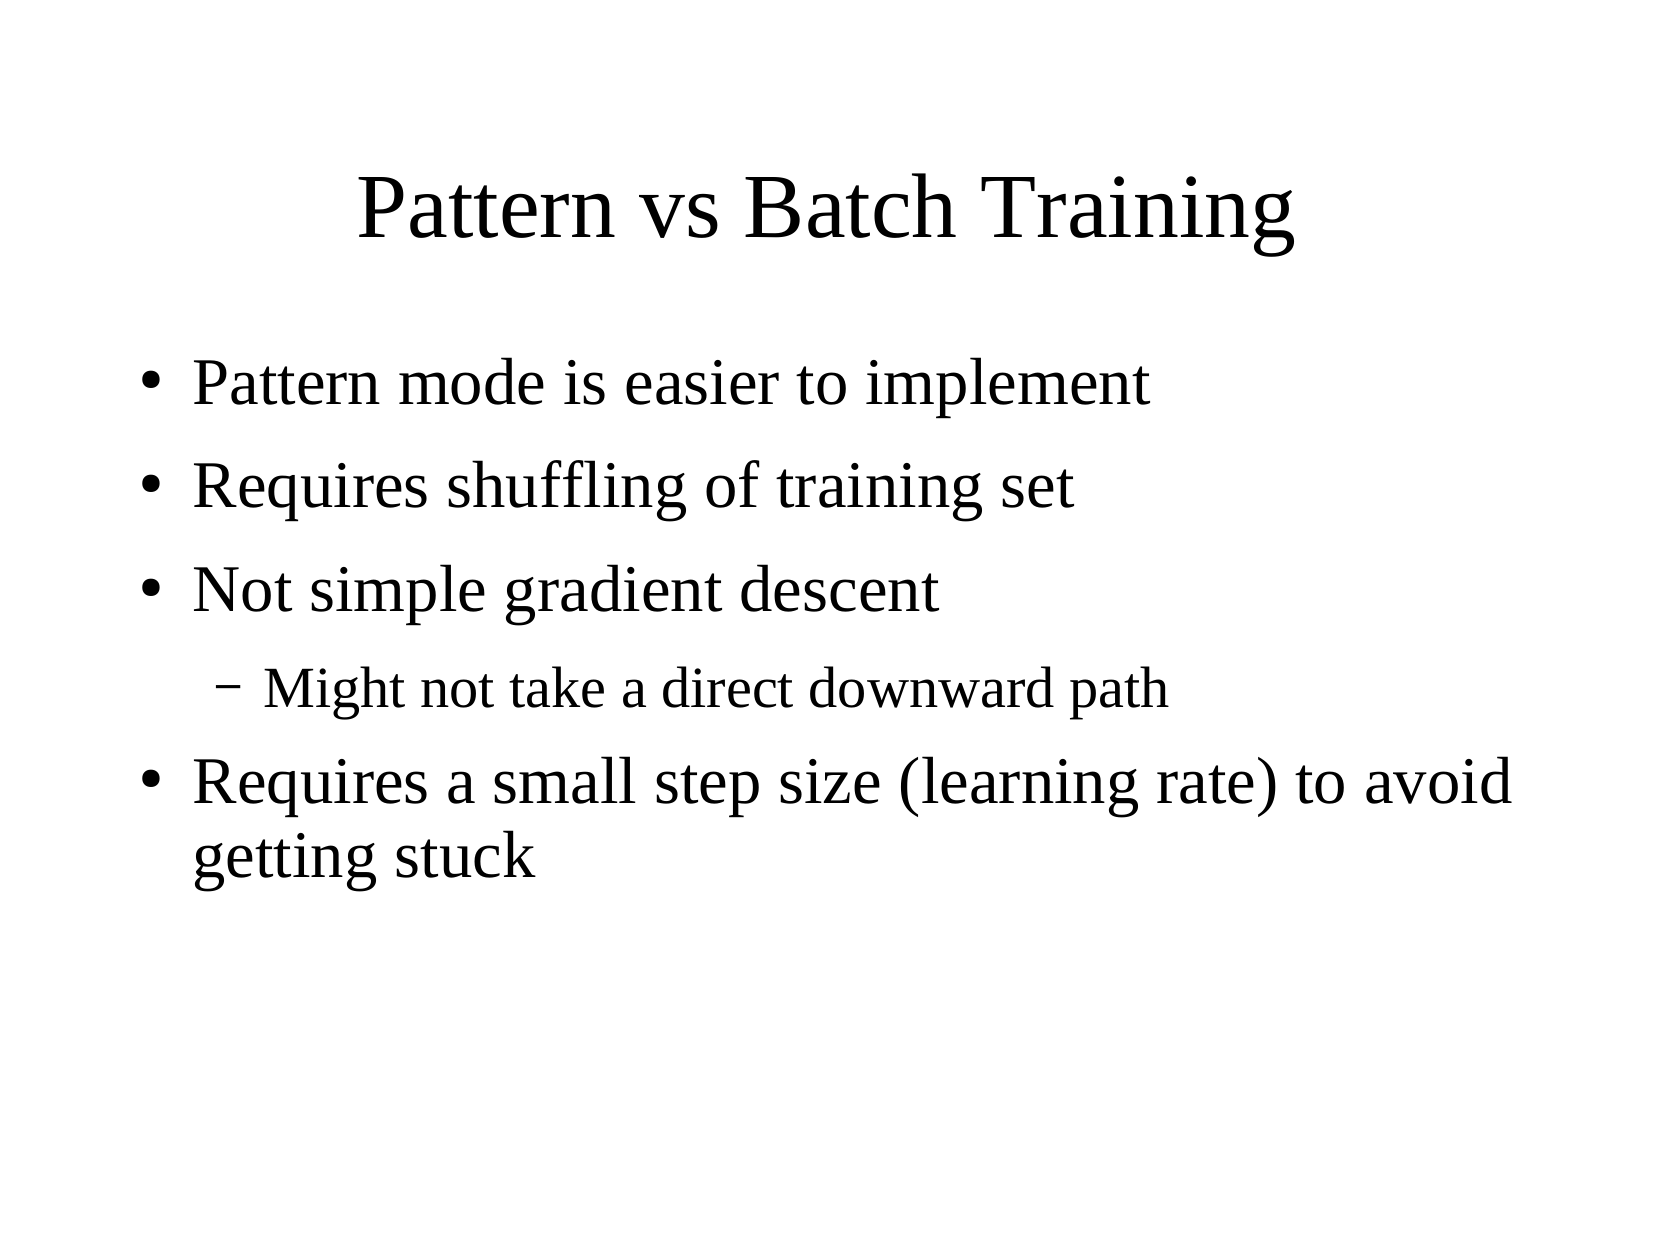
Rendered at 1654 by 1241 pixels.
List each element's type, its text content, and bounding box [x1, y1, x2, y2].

list Pattern mode is easier to implement Requires shuffling of training set Not simple gradient descent Might not take a direct downward path Requires a small step size (learning rate) to avoid getting stuck [121, 344, 1534, 1127]
title Pattern vs Batch Training [121, 102, 1534, 311]
